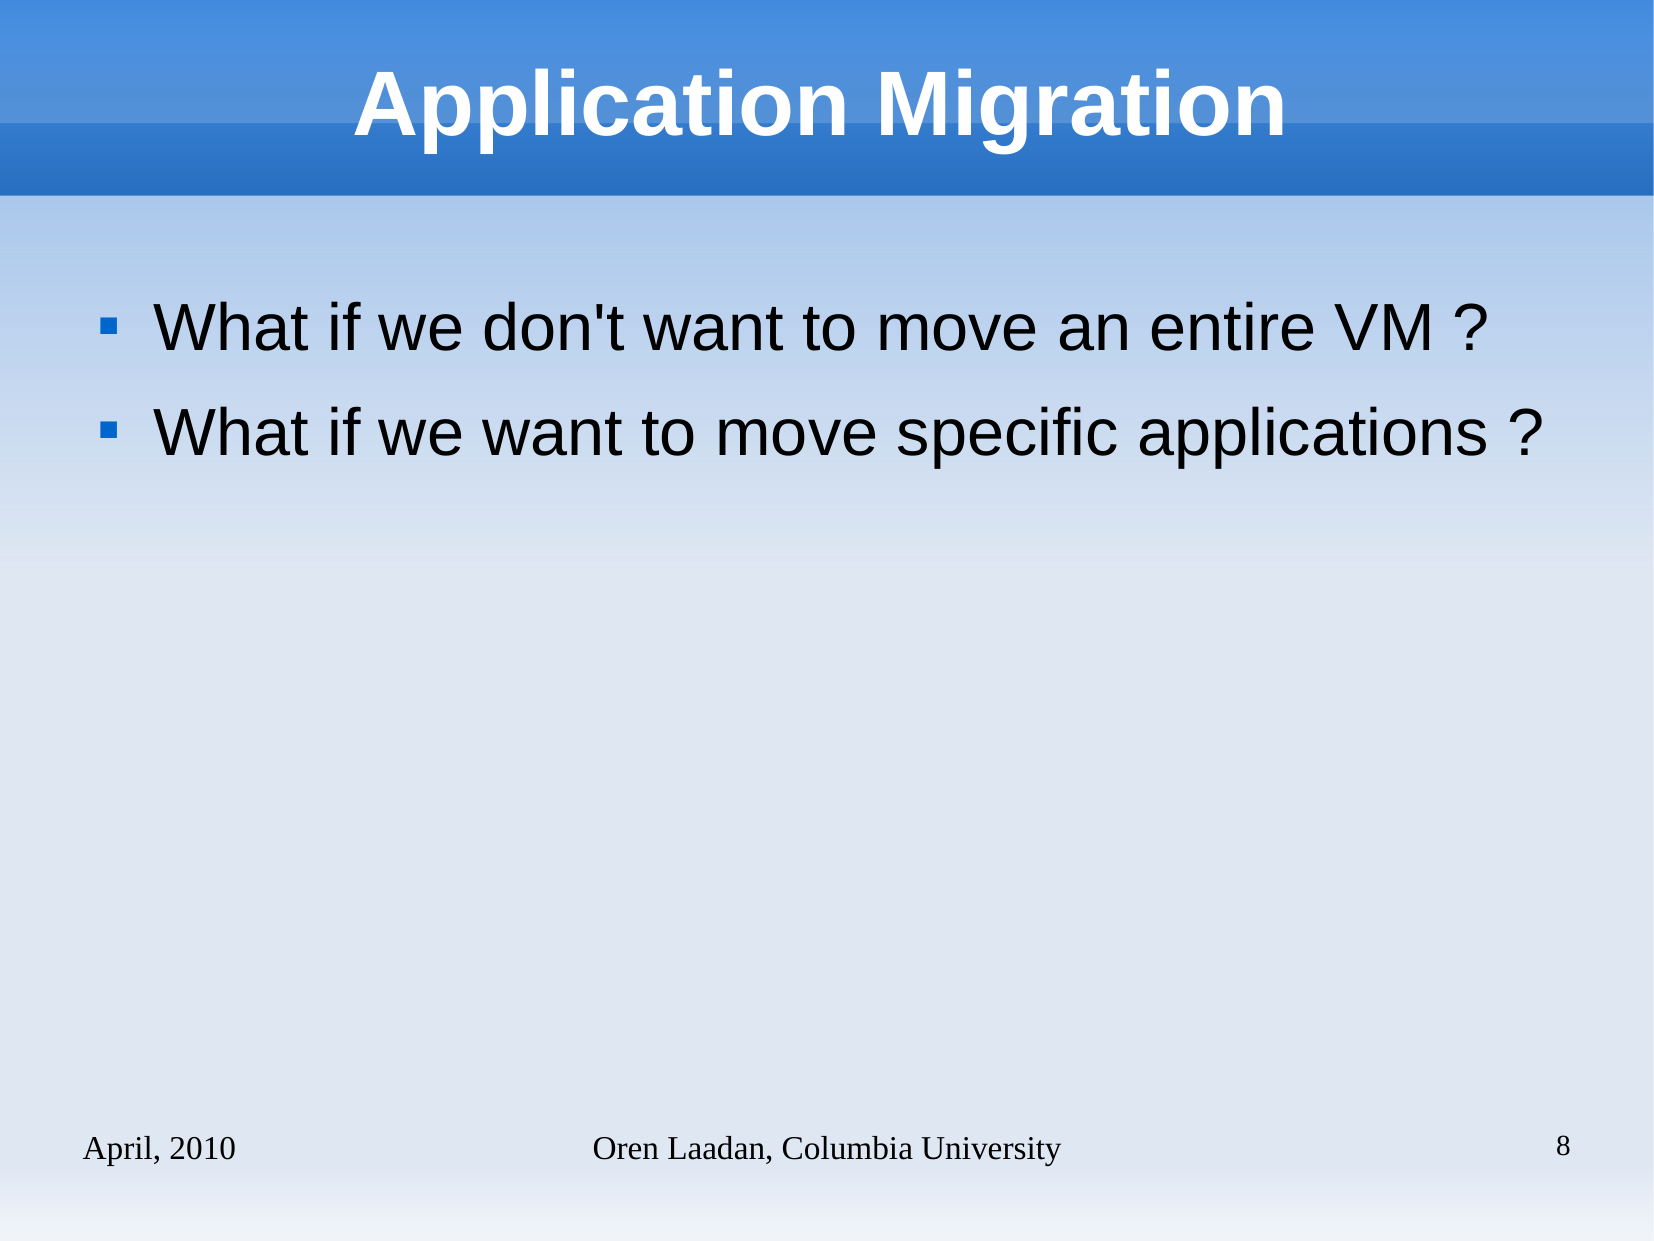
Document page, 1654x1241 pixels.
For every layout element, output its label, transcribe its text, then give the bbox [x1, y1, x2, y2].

title Application Migration [76, 7, 1565, 200]
list What if we don't want to move an entire VM ? What if we want to move specific applications ? [82, 290, 1571, 1094]
picture [0, 0, 1654, 1241]
